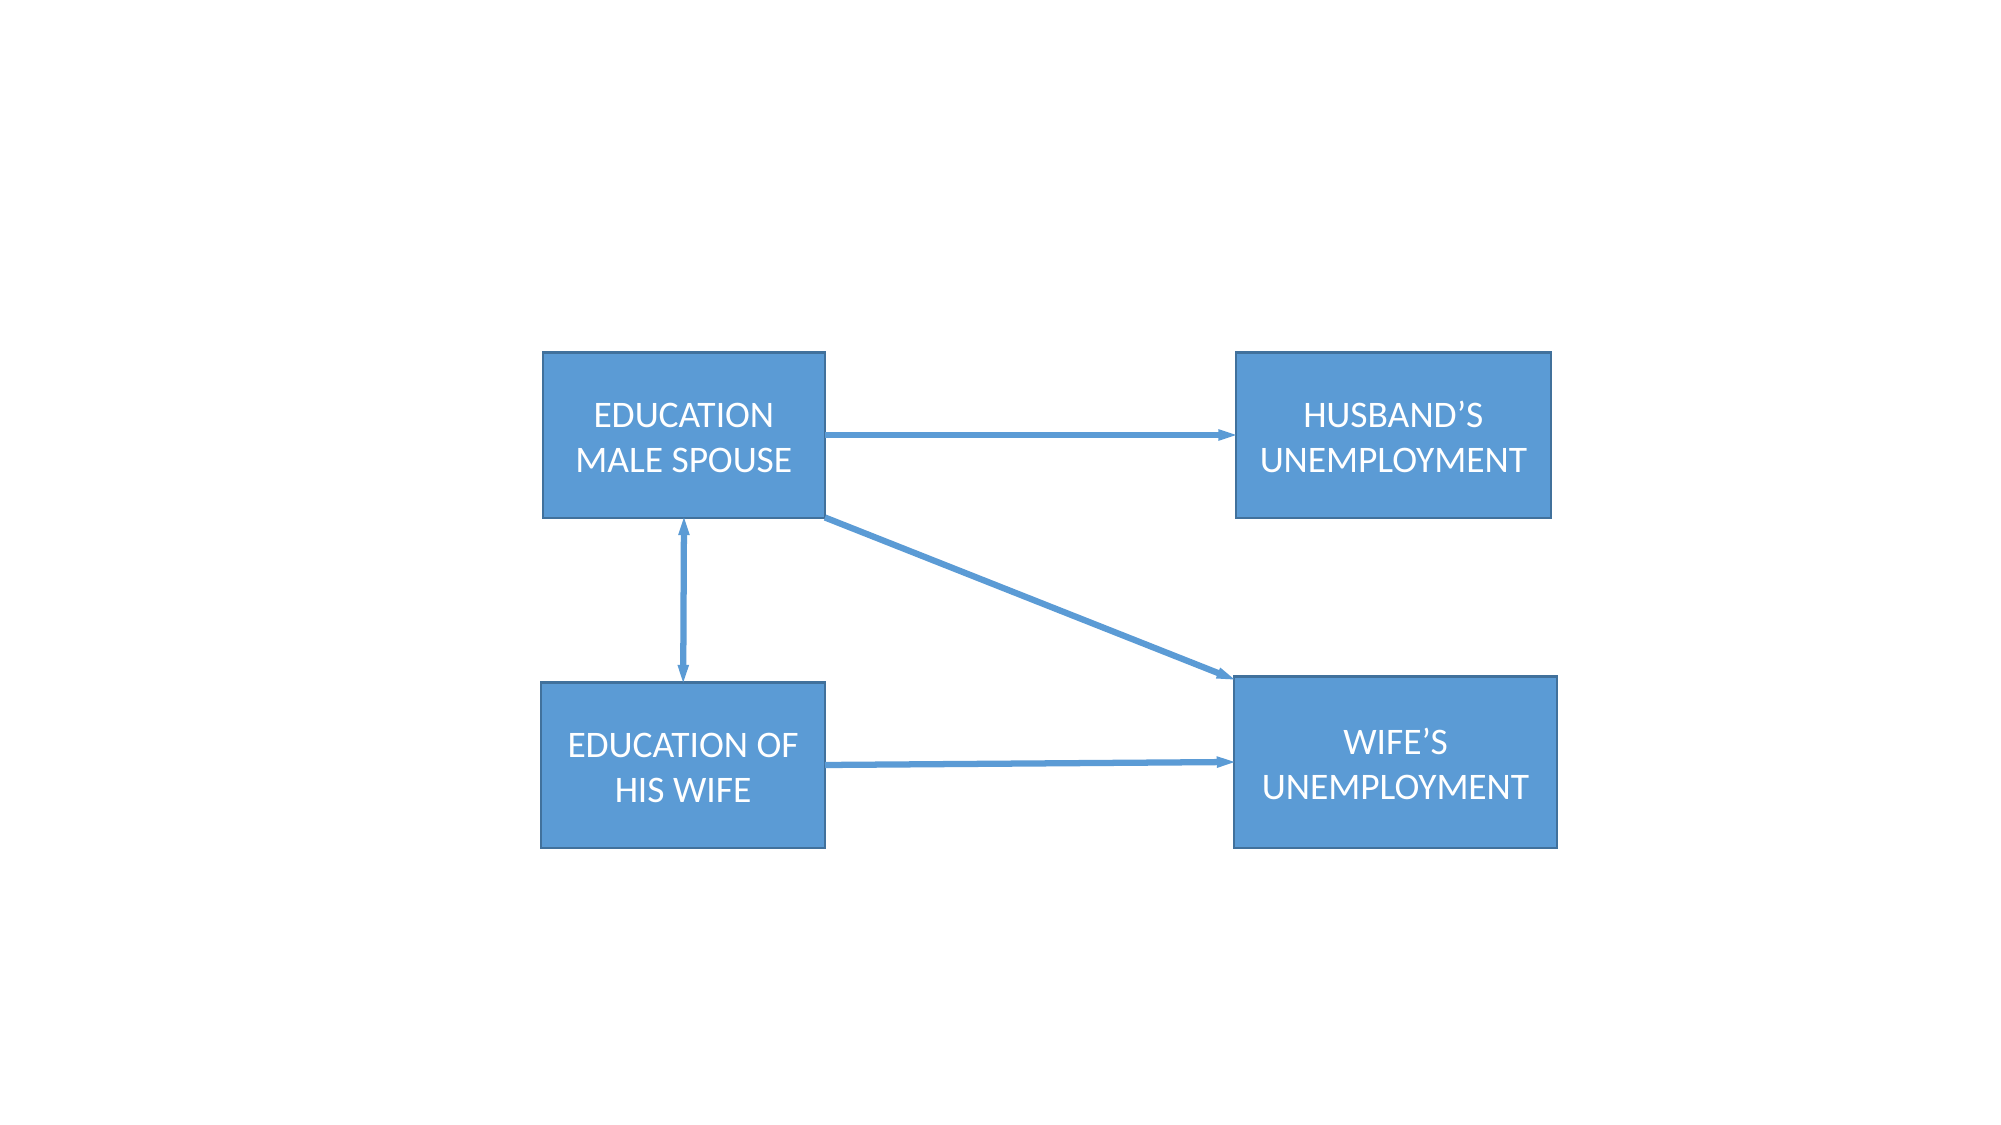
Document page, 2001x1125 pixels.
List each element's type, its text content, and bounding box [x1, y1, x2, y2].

text_box EDUCATION OF HIS WIFE [541, 683, 825, 848]
text_box HUSBAND’S UNEMPLOYMENT [1236, 352, 1551, 518]
text_box WIFE’S UNEMPLOYMENT [1234, 676, 1557, 848]
text_box EDUCATION MALE SPOUSE [543, 352, 825, 518]
